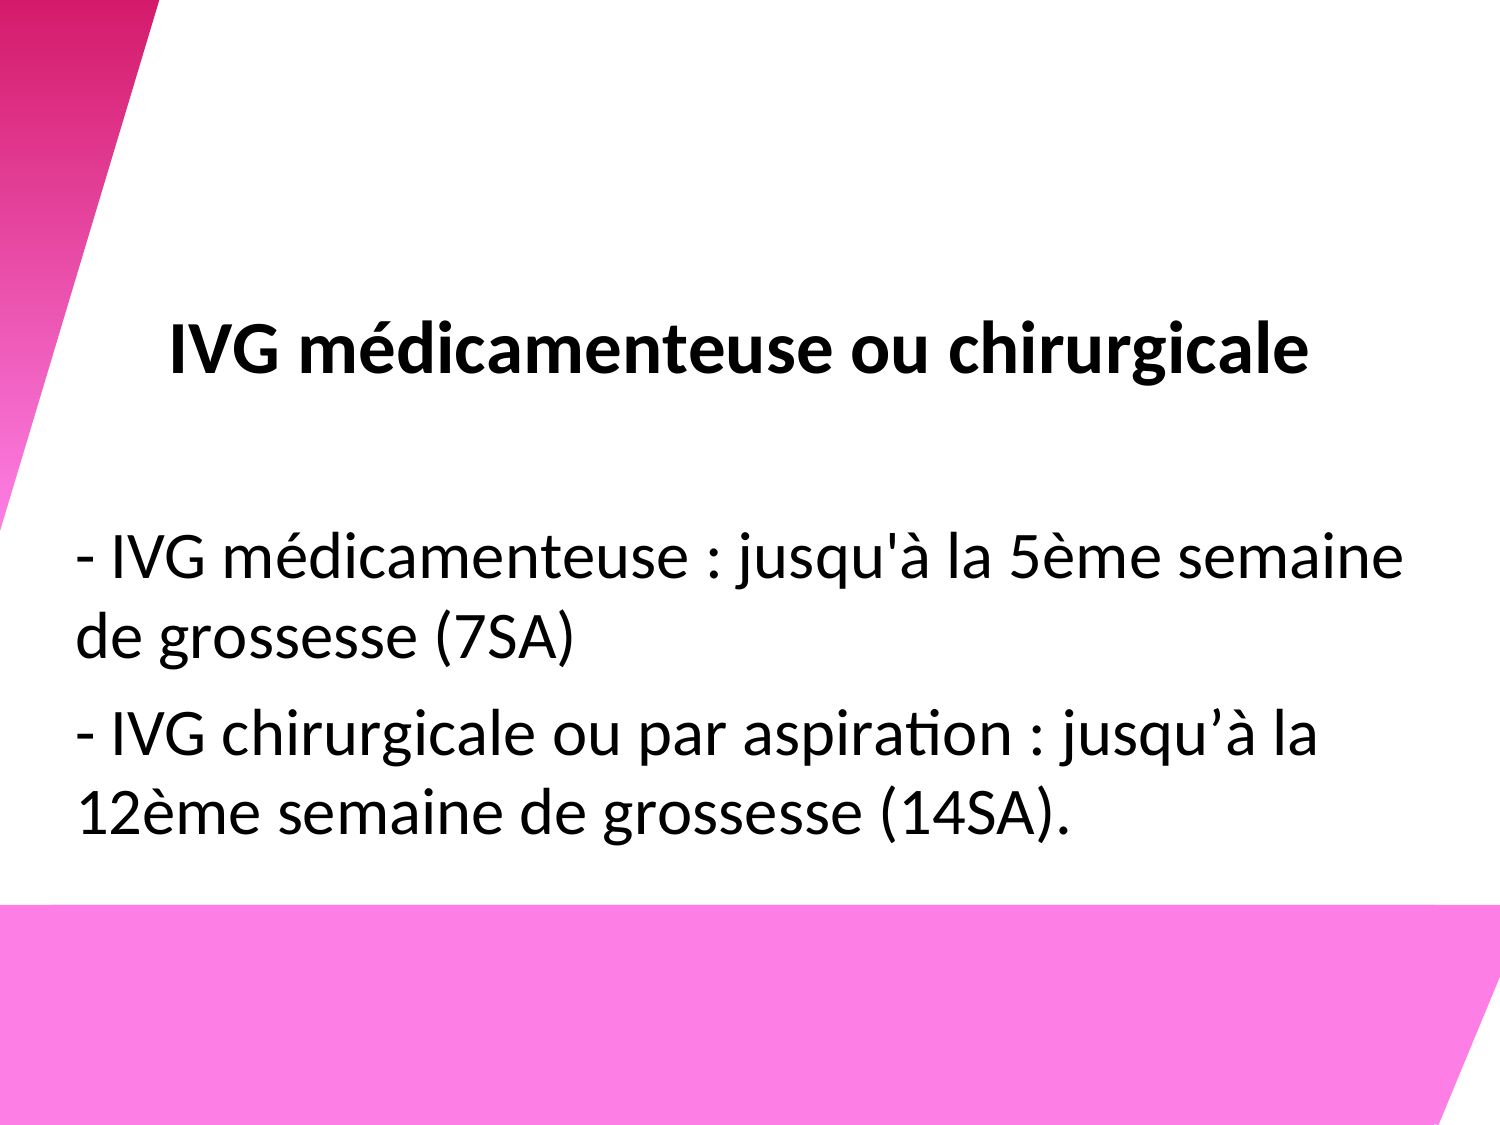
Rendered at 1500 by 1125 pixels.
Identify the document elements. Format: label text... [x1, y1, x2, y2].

text_box [0, 904, 1500, 1125]
text_box [0, 0, 160, 532]
subtitle IVG médicamenteuse ou chirurgicale - IVG médicamenteuse : jusqu'à la 5ème semaine de grossesse (7SA) - IVG chirurgicale ou par aspiration : jusqu’à la 12ème semaine de grossesse (14SA). [75, 45, 1426, 1005]
